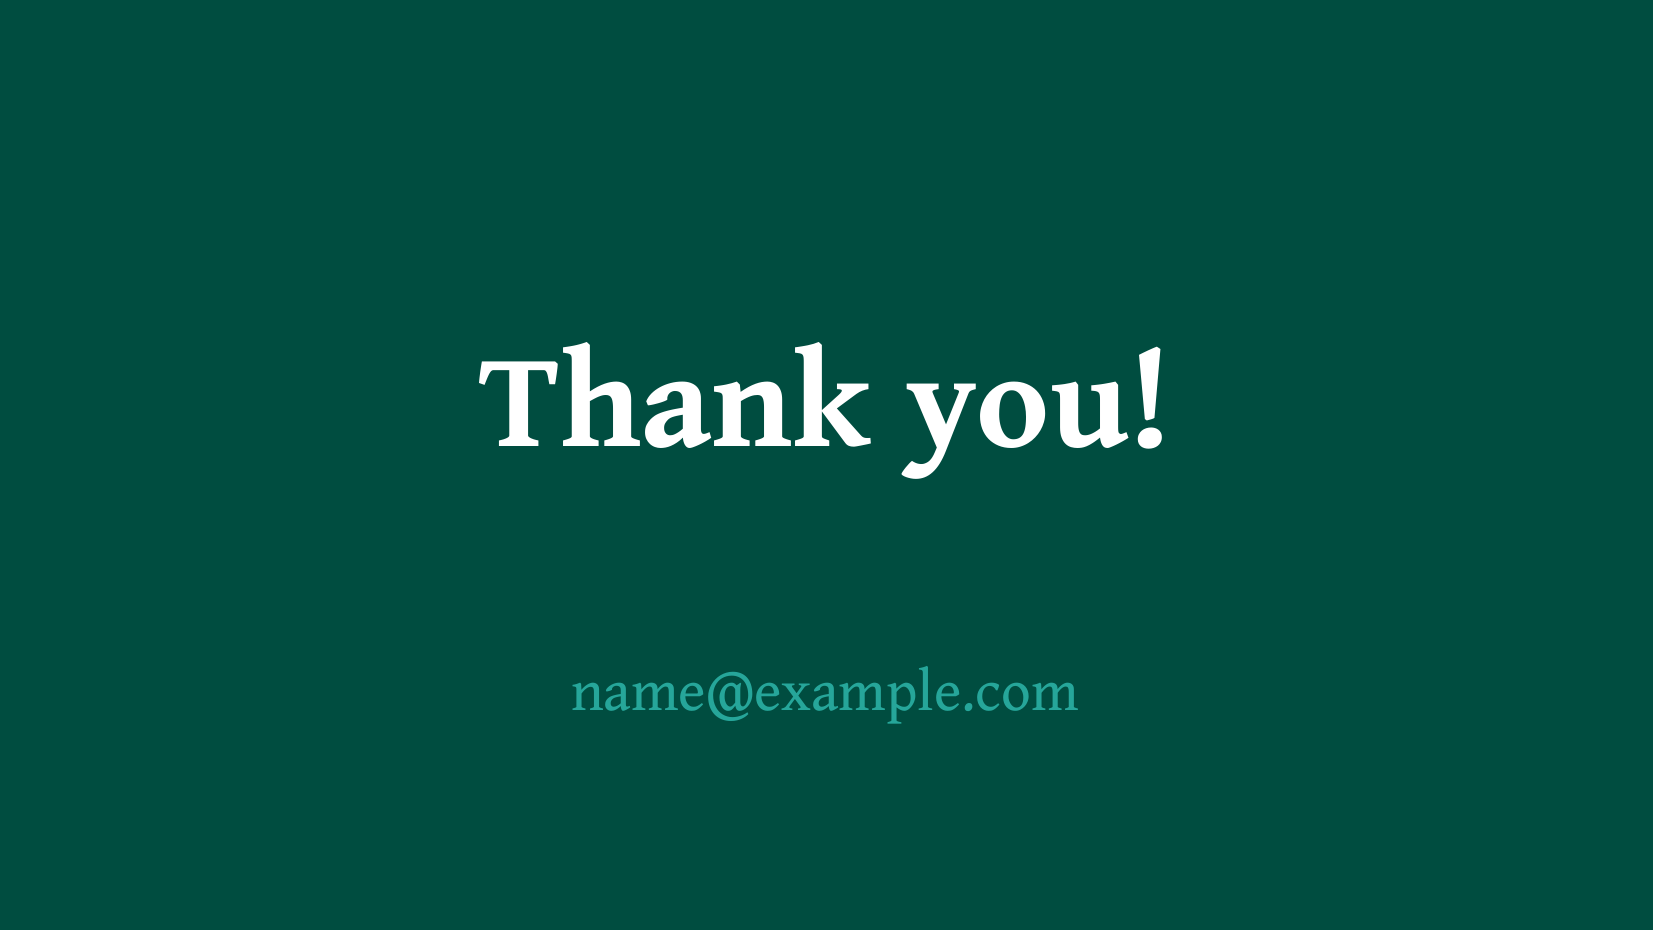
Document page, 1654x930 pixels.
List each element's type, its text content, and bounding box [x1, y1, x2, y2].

subtitle name@example.com [90, 570, 1561, 816]
title Thank you! [82, 326, 1571, 486]
